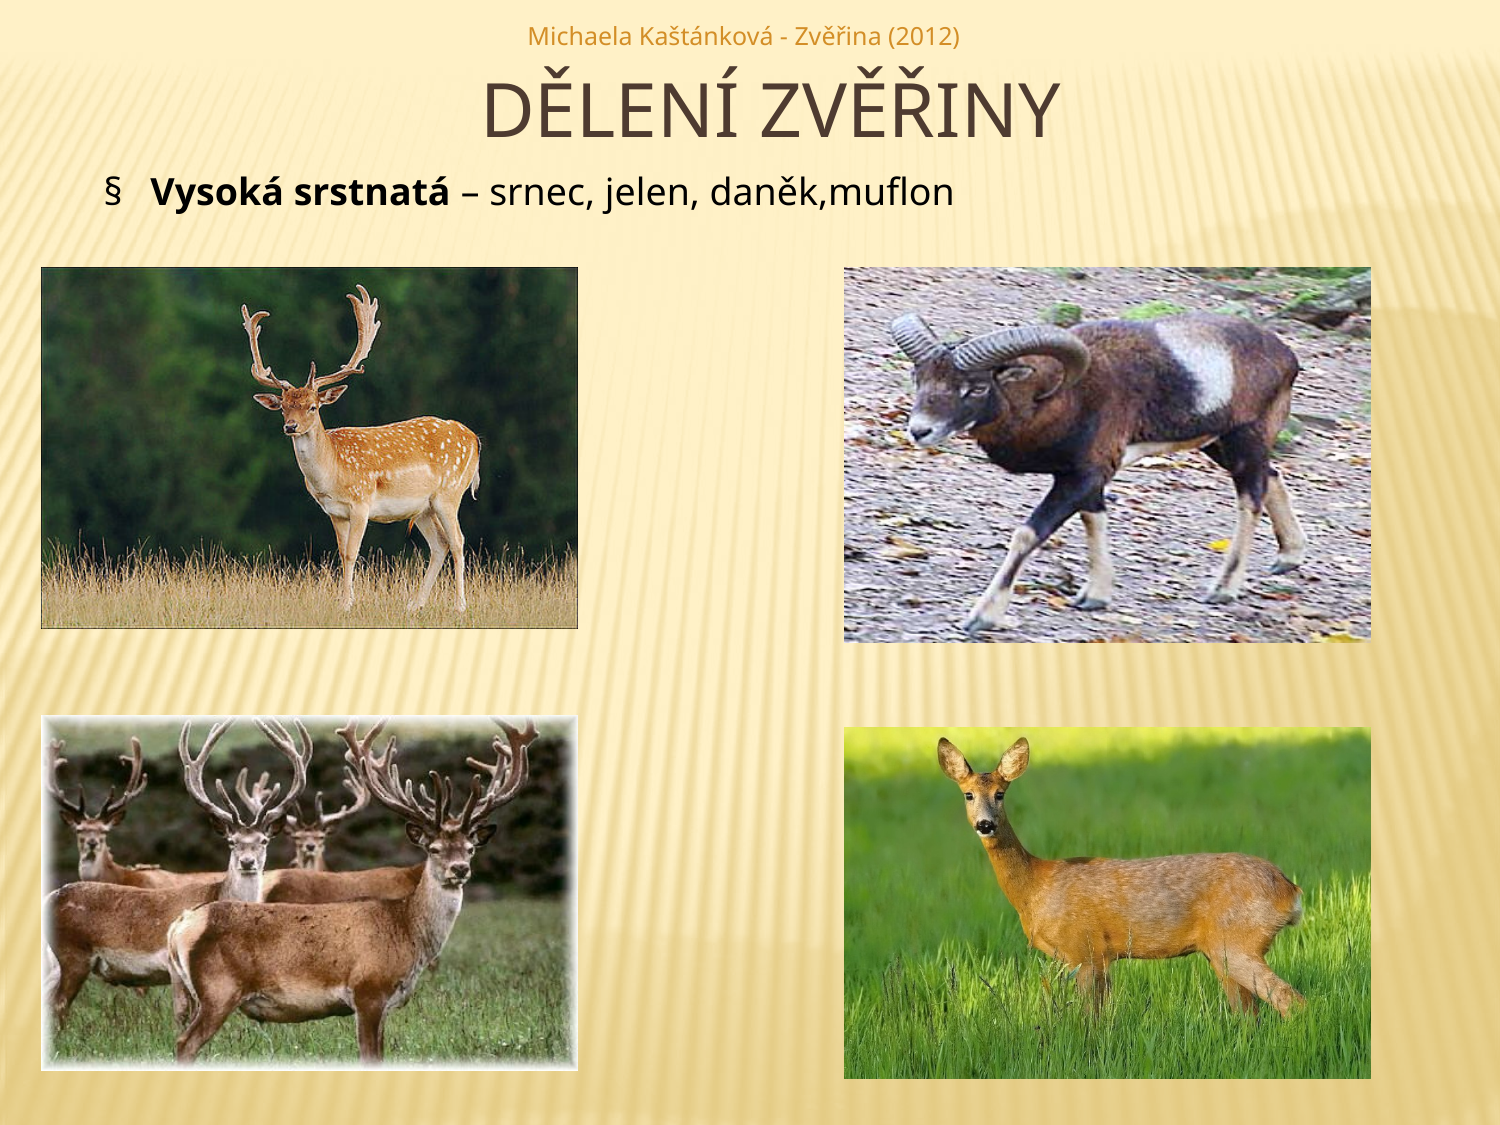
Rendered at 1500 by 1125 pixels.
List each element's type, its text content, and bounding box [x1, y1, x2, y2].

picture [41, 267, 578, 629]
subtitle [41, 196, 1465, 1012]
picture [844, 727, 1371, 1079]
text_box Michaela Kaštánková - Zvěřina (2012) [512, 12, 1459, 60]
title dělení zvěřiny [76, 54, 1465, 185]
text_box Vysoká srstnatá – srnec, jelen, daněk,muflon [88, 160, 1258, 222]
picture [844, 267, 1371, 643]
picture [41, 716, 578, 1071]
